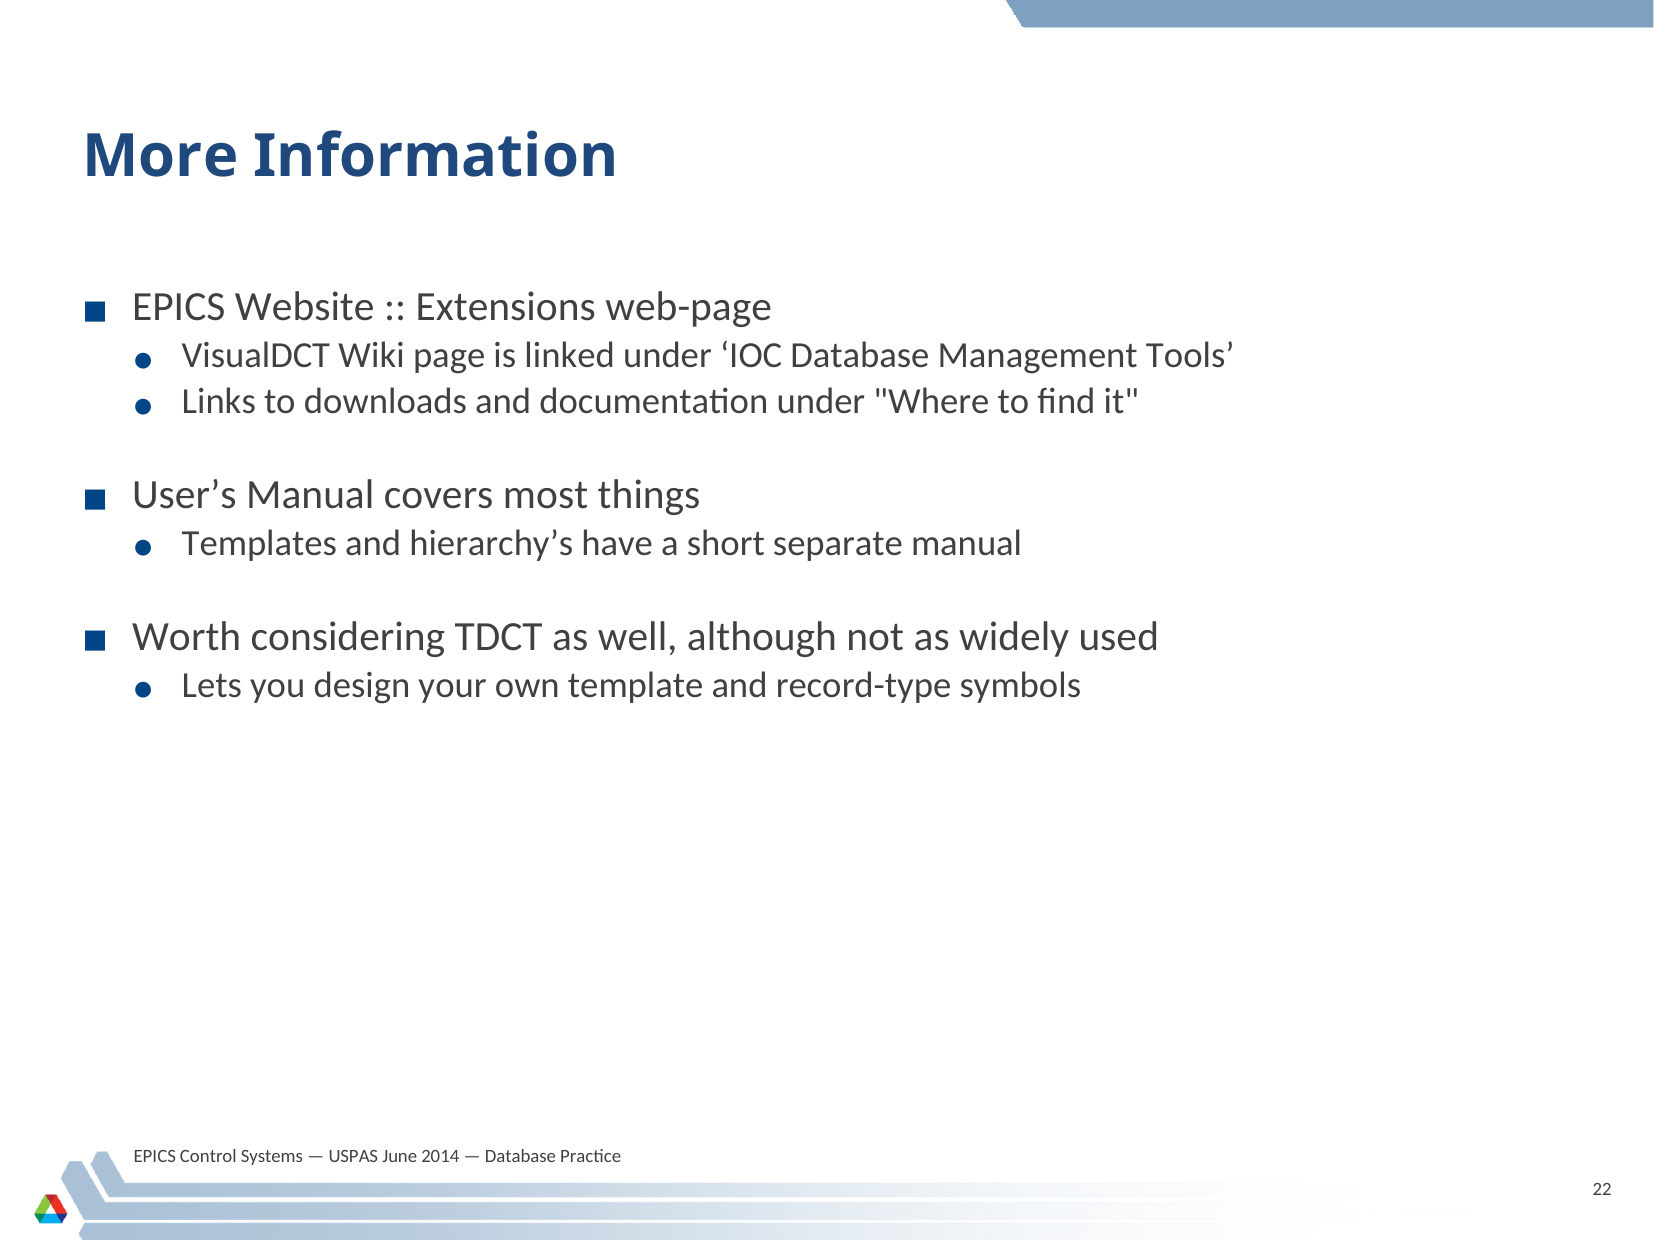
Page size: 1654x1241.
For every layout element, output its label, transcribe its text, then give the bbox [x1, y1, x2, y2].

title More Information [82, 49, 1571, 257]
list EPICS Website :: Extensions web-page VisualDCT Wiki page is linked under ‘IOC Database Management Tools’ Links to downloads and documentation under "Where to find it" User’s Manual covers most things Templates and hierarchy’s have a short separate manual Worth considering TDCT as well, although not as widely used Lets you design your own template and record-type symbols [82, 289, 1571, 1108]
picture [0, 1143, 1654, 1240]
picture [0, 0, 1654, 29]
